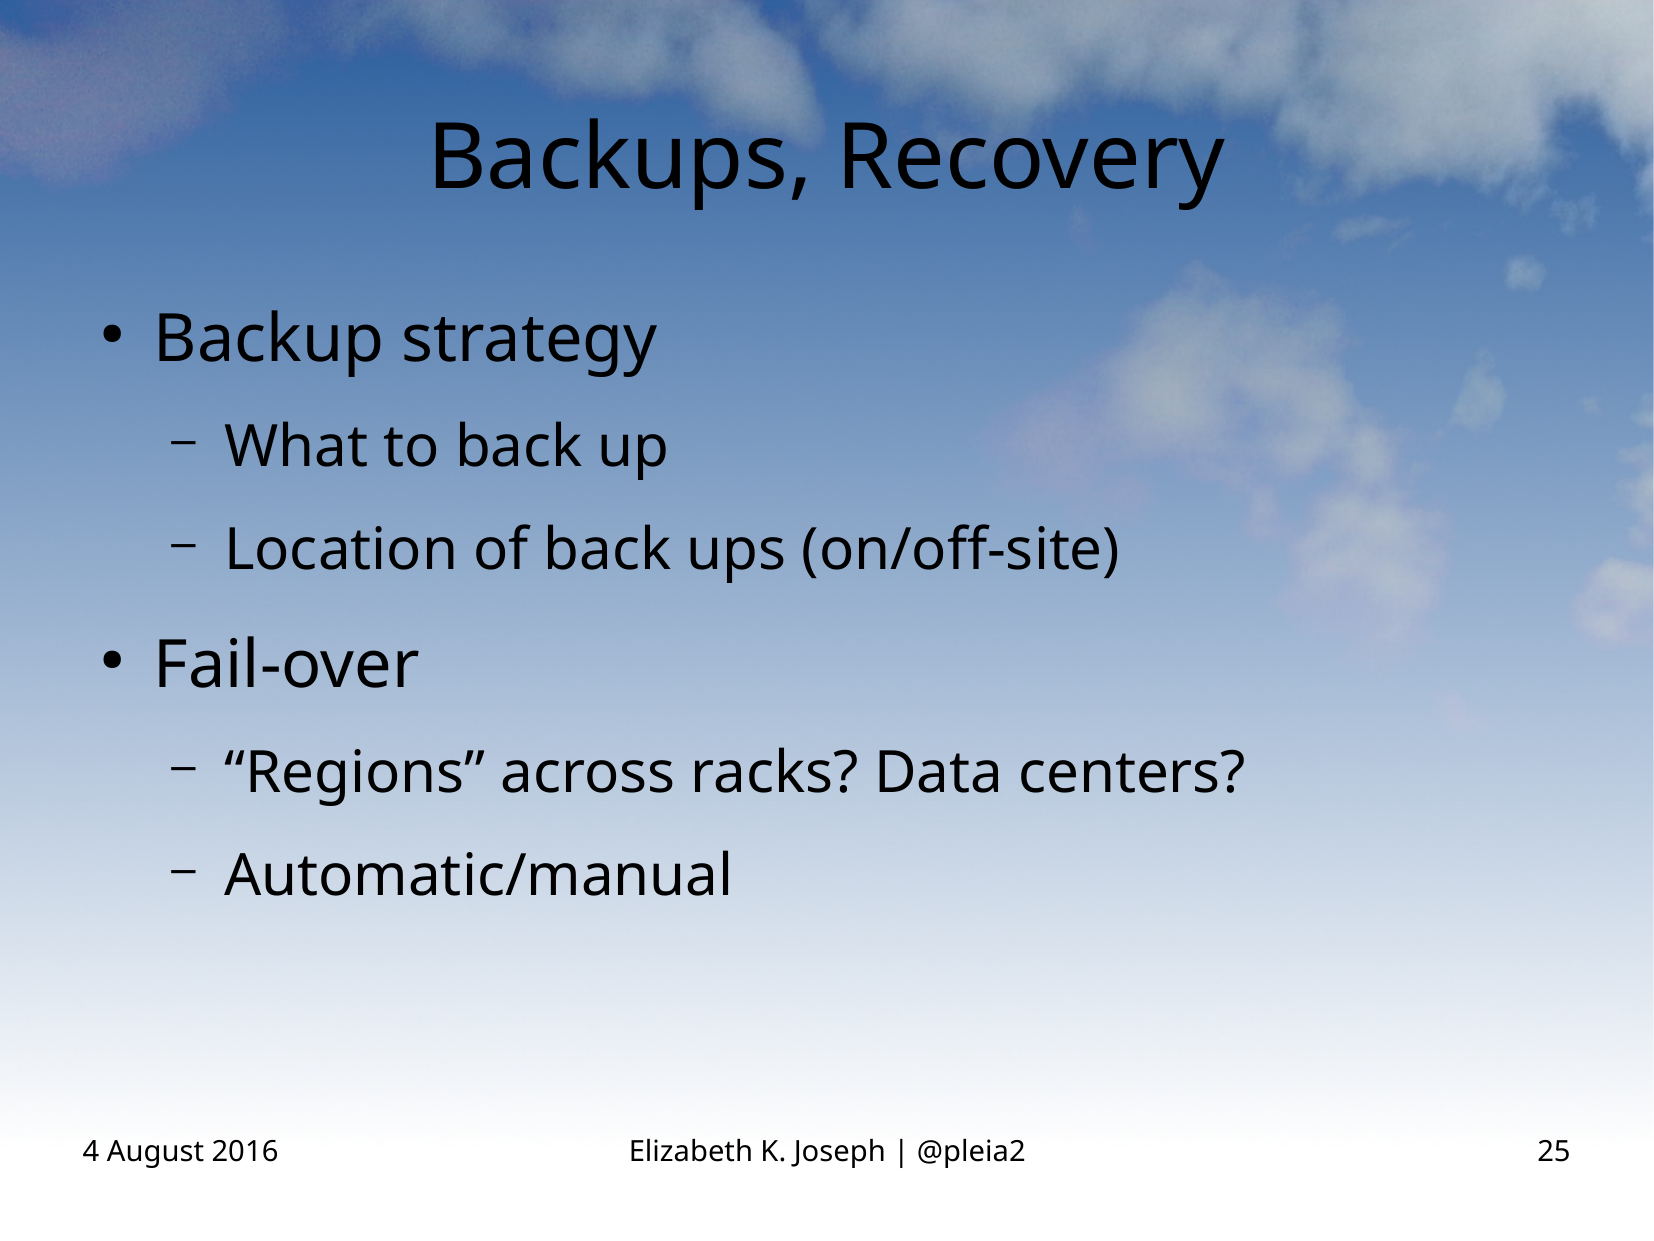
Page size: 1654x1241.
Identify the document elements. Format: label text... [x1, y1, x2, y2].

list Backup strategy What to back up Location of back ups (on/off-site) Fail-over “Regions” across racks? Data centers? Automatic/manual [82, 290, 1571, 1010]
picture [0, 0, 1654, 1241]
title Backups, Recovery [82, 49, 1571, 257]
